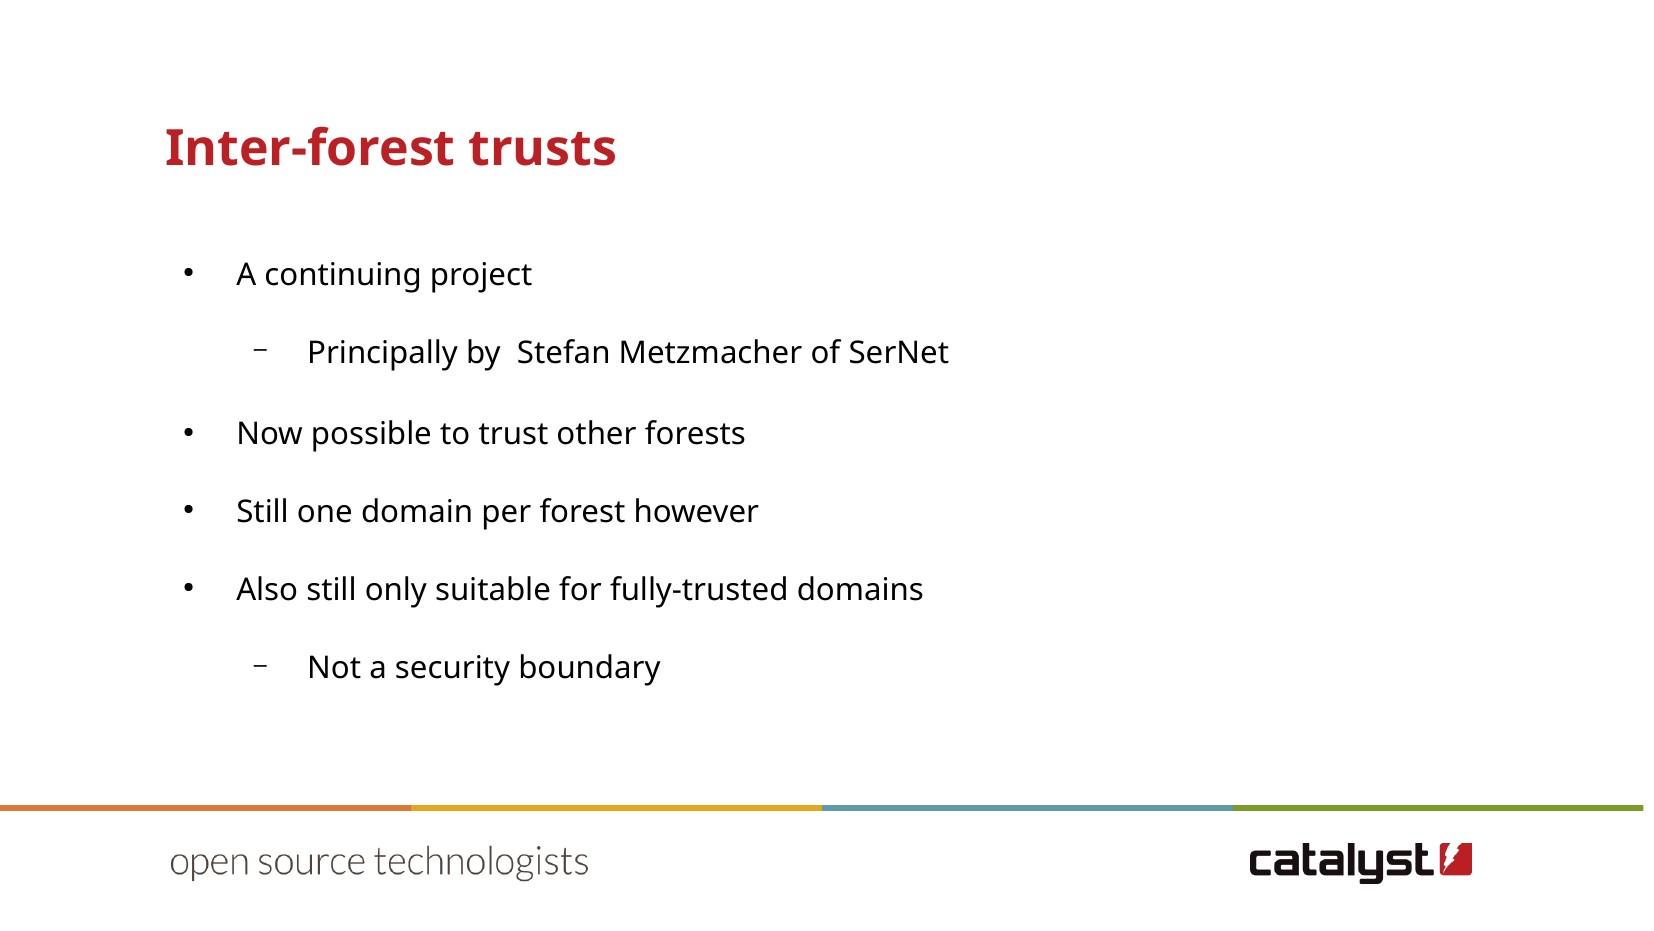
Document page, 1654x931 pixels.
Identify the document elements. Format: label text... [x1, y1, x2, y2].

list A continuing project Principally by Stefan Metzmacher of SerNet Now possible to trust other forests Still one domain per forest however Also still only suitable for fully-trusted domains Not a security boundary [165, 230, 1489, 770]
picture [0, 805, 1644, 884]
title Inter-forest trusts [165, 68, 1489, 224]
